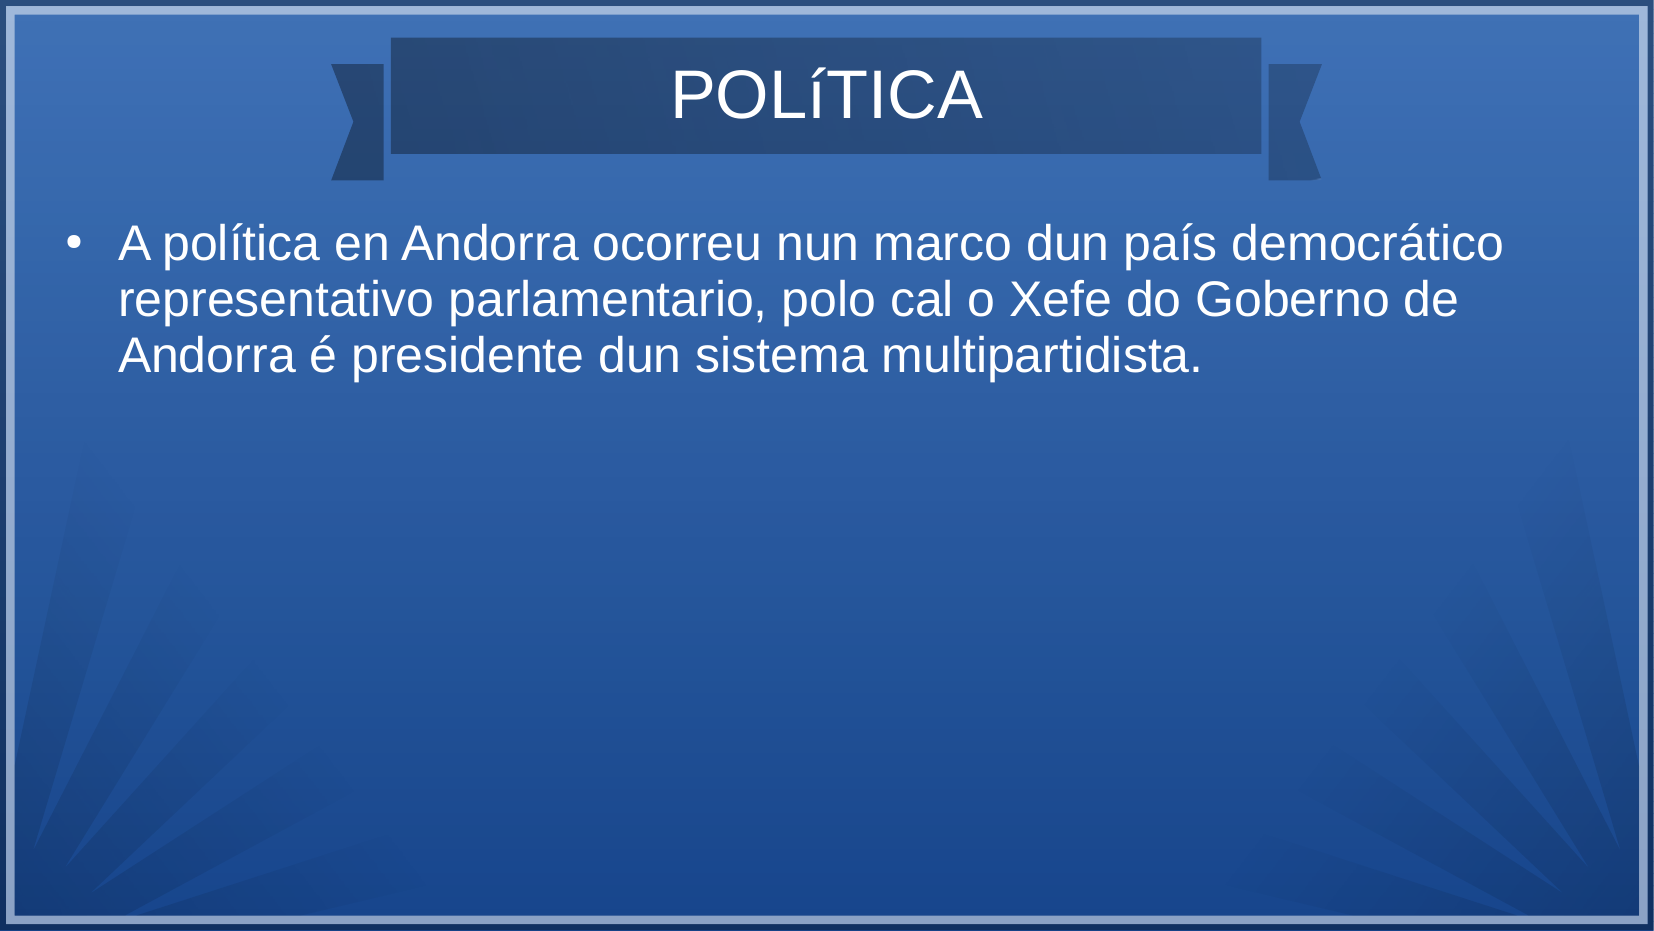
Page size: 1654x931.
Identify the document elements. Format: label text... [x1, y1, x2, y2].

title POLíTICA [389, 35, 1264, 154]
list A política en Andorra ocorreu nun marco dun país democrático representativo parlamentario, polo cal o Xefe do Goberno de Andorra é presidente dun sistema multipartidista. [47, 215, 1536, 839]
